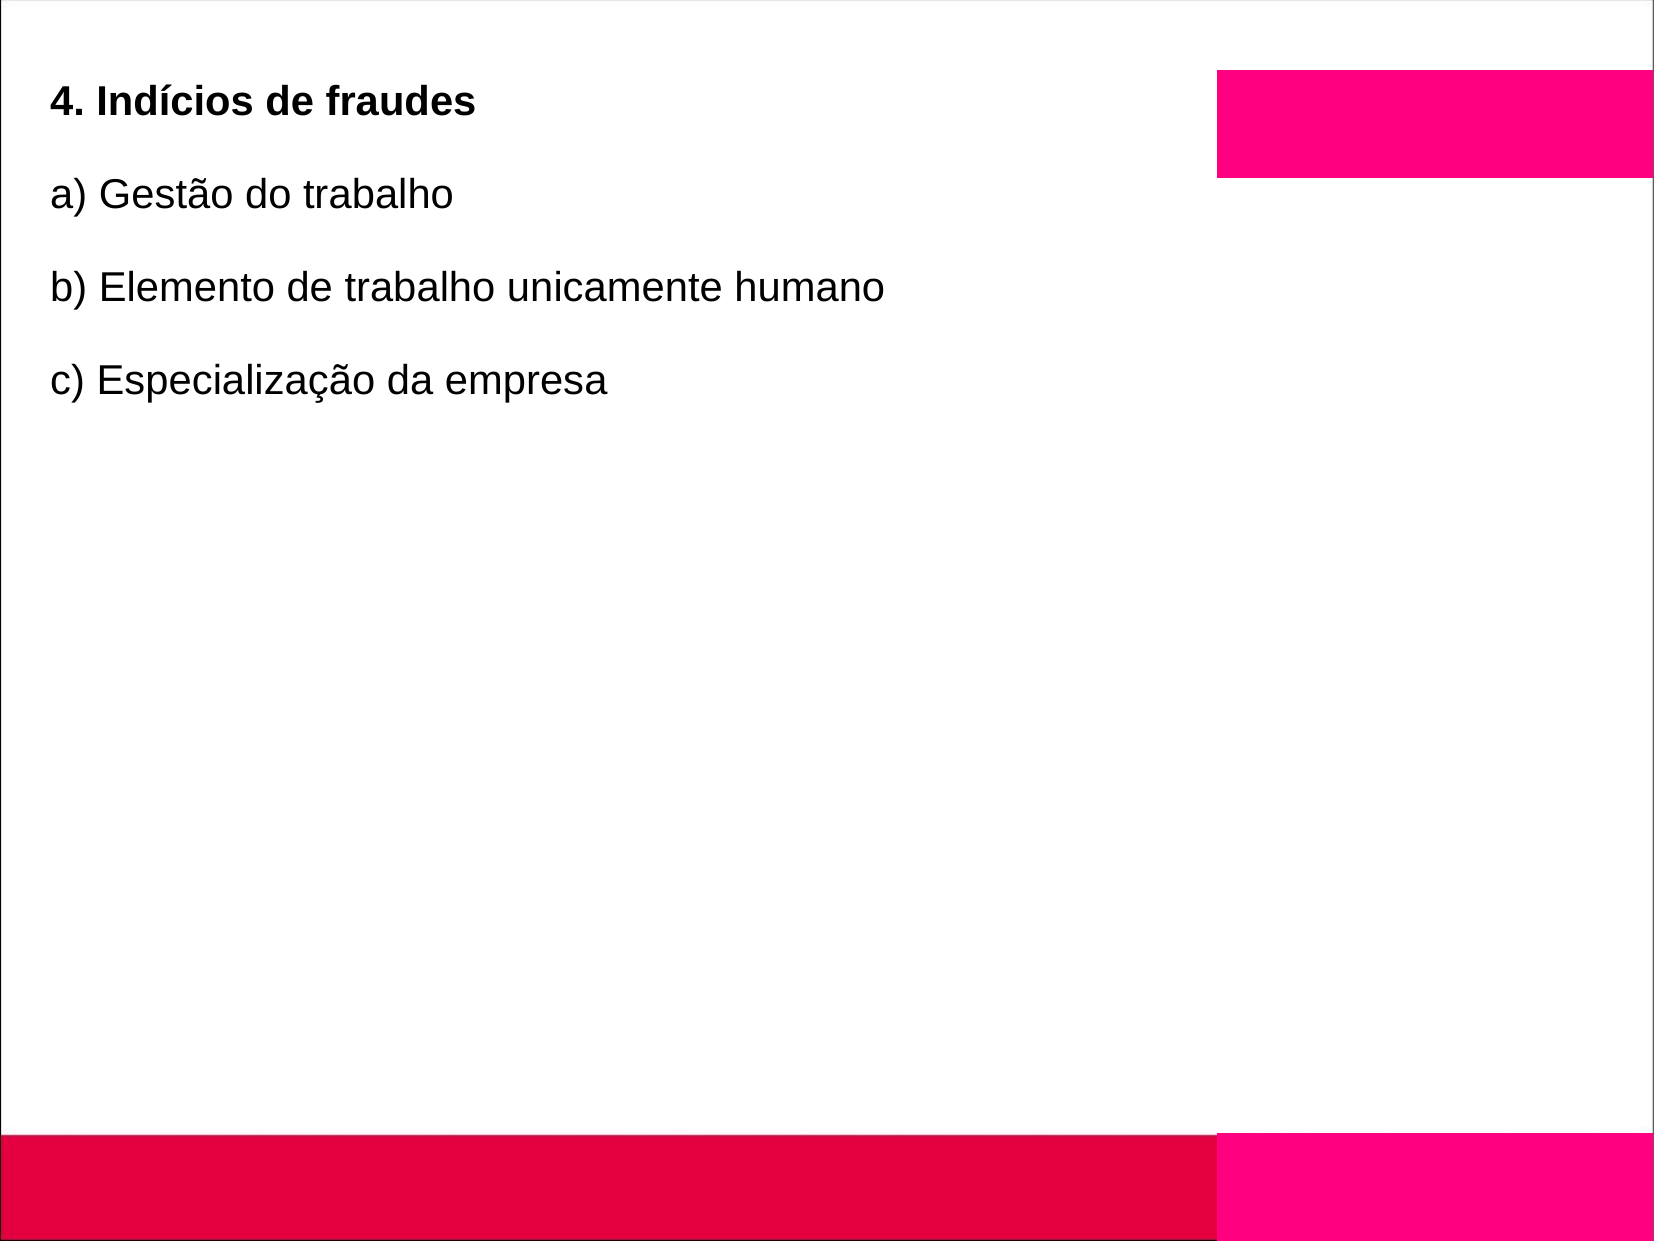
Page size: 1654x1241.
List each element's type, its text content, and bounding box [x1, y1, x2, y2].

picture [0, 0, 1654, 1241]
text_box 4. Indícios de fraudes a) Gestão do trabalho b) Elemento de trabalho unicamente humano c) Especialização da empresa [35, 23, 1595, 508]
